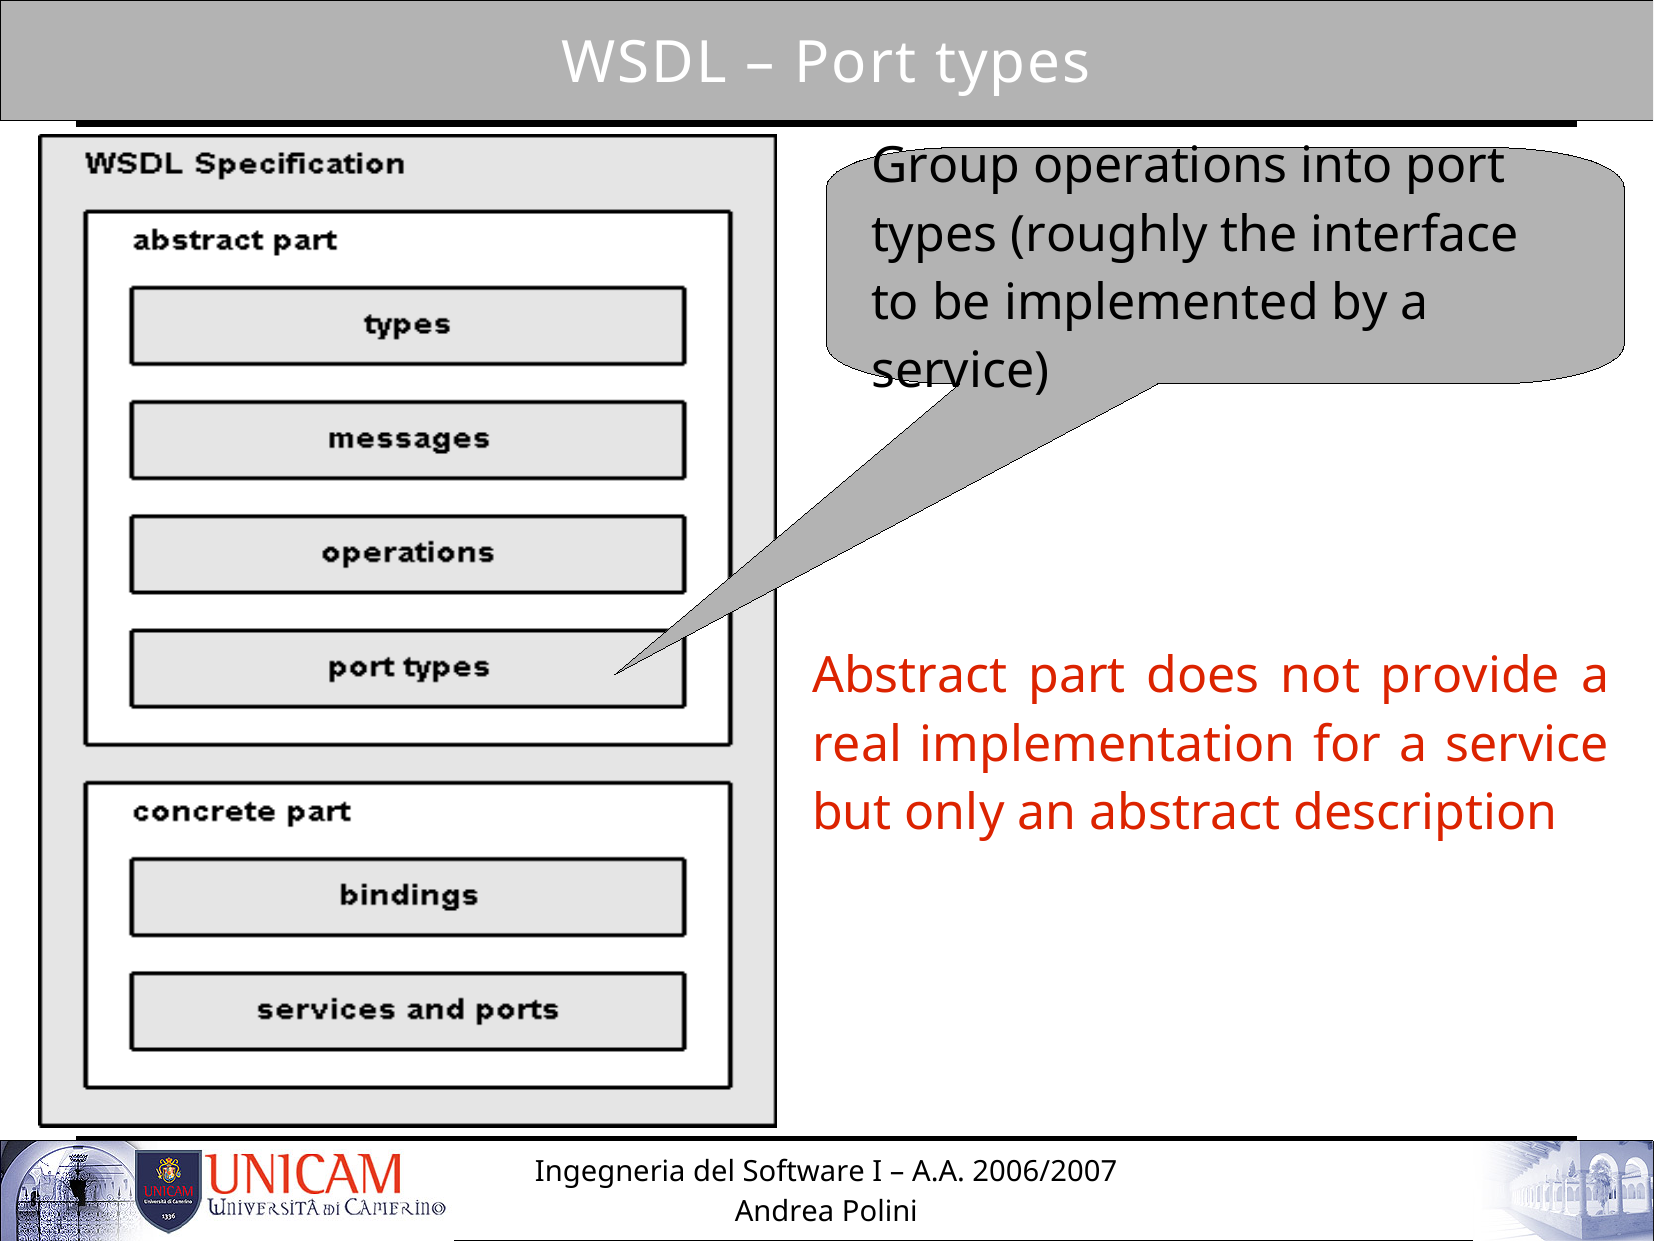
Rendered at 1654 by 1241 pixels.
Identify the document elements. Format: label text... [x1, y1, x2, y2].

text_box Abstract part does not provide a real implementation for a service but only an abstract description [797, 631, 1625, 828]
text_box Group operations into port types (roughly the interface to be implemented by a service) [614, 147, 1625, 675]
picture [1473, 1141, 1654, 1241]
picture [0, 1141, 454, 1241]
picture [38, 134, 777, 1128]
title WSDL – Port types [0, 0, 1653, 121]
